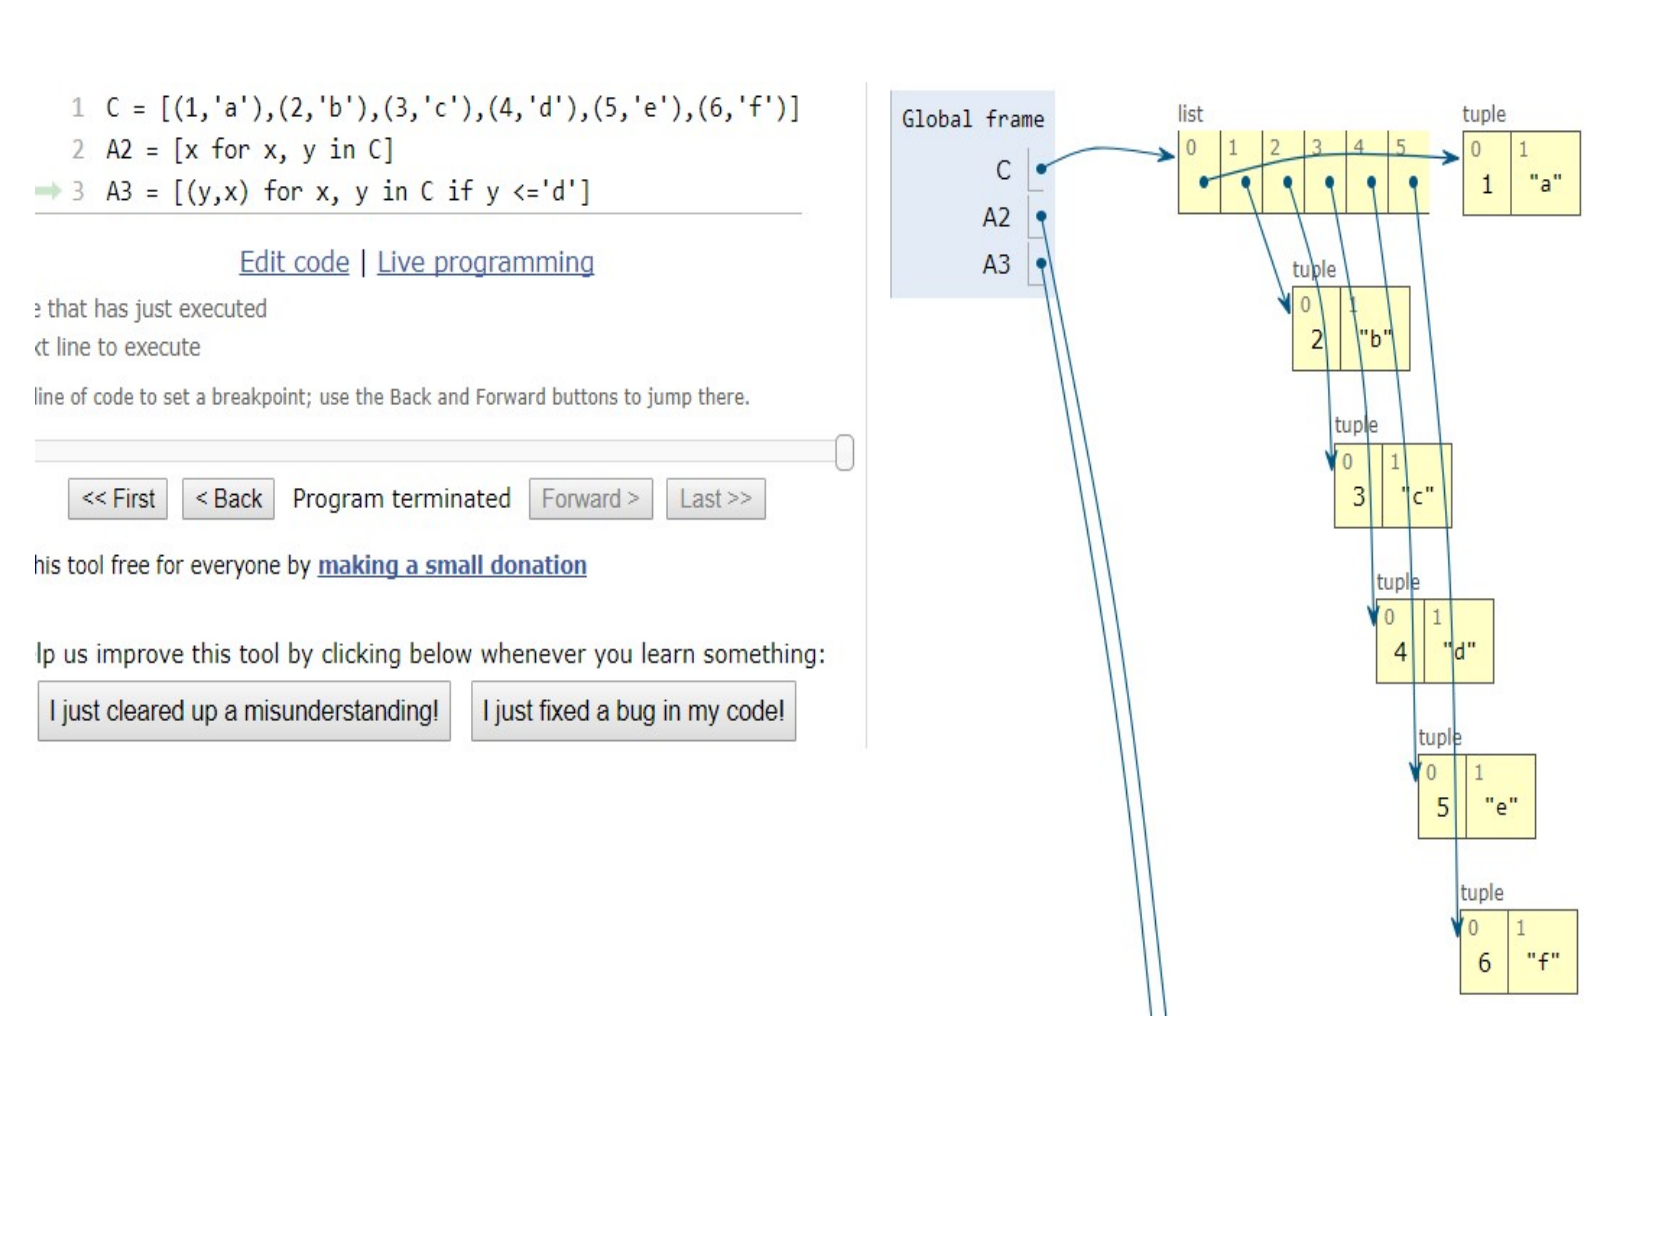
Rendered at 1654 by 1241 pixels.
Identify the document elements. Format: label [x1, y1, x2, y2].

picture [35, 82, 1616, 1016]
